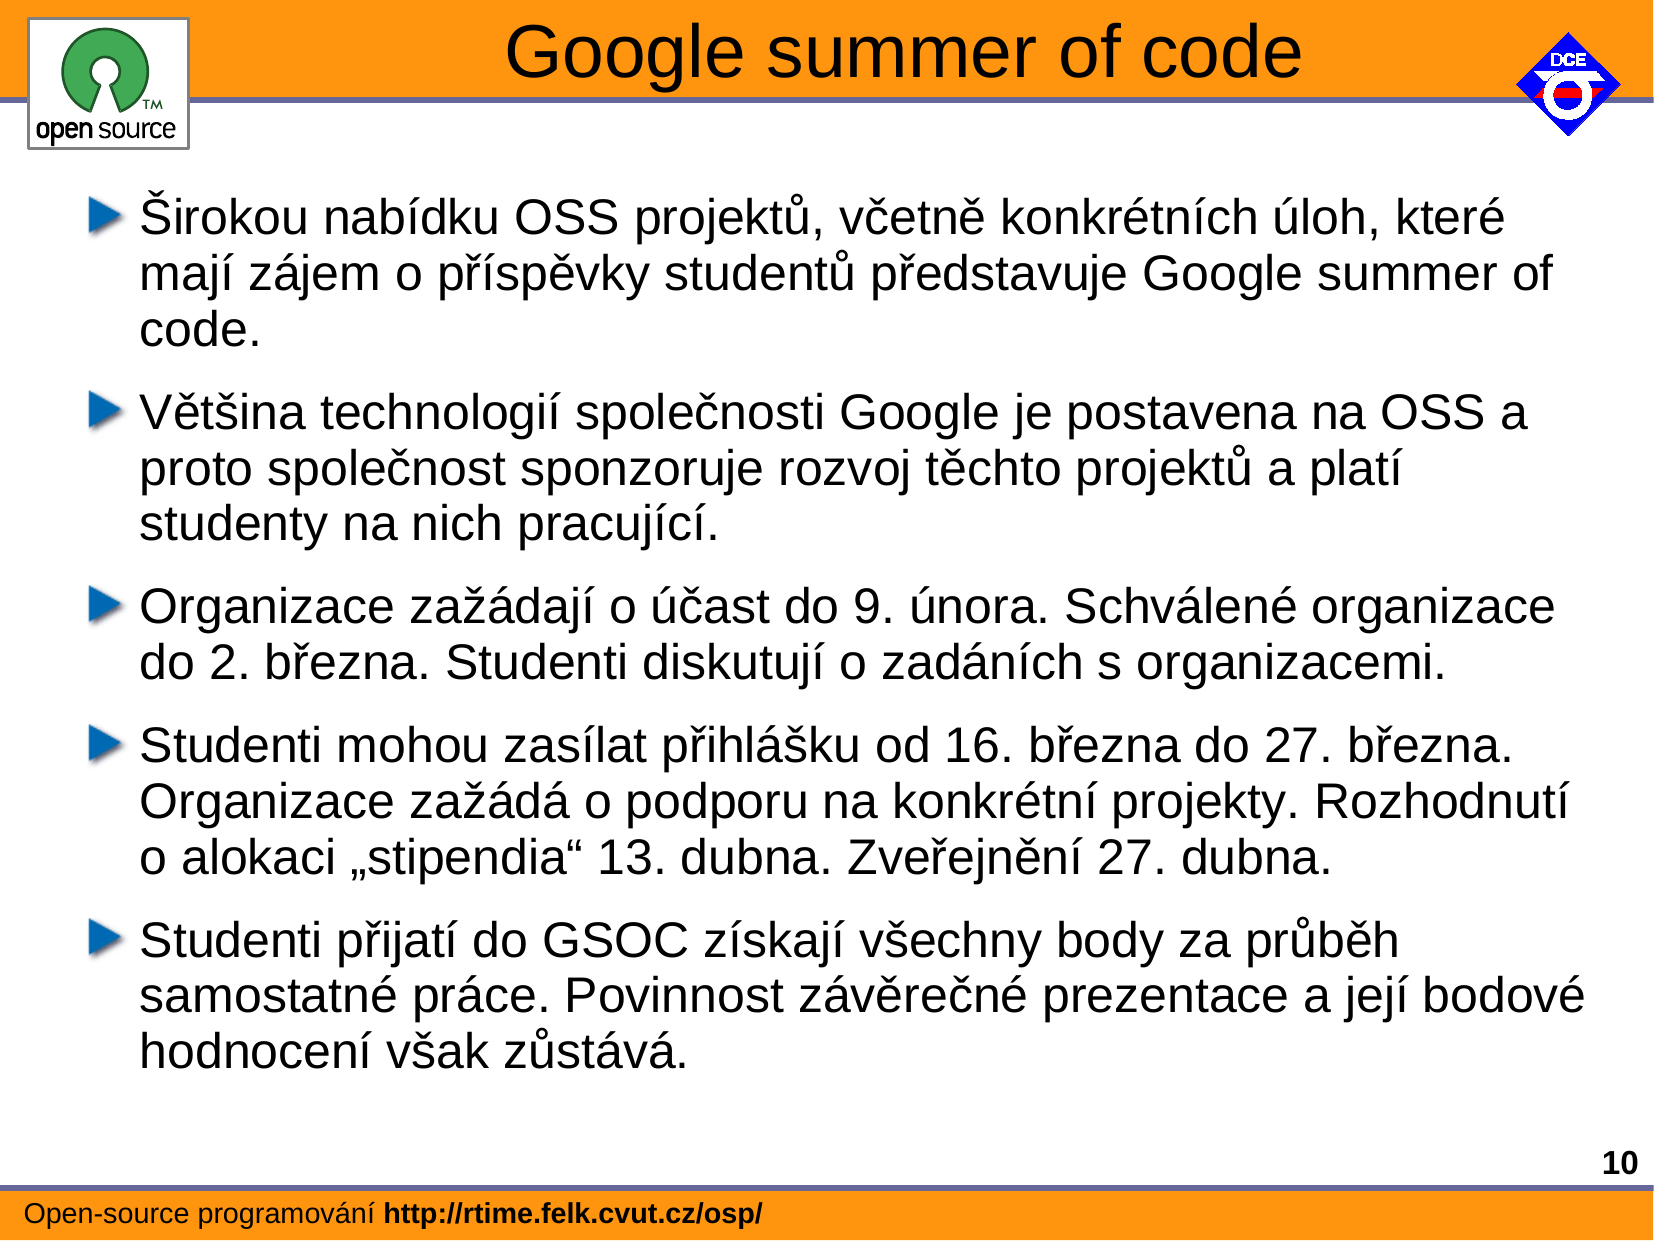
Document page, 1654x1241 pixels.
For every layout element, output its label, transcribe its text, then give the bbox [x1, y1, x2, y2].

title Google summer of code [178, 4, 1631, 98]
list Širokou nabídku OSS projektů, včetně konkrétních úloh, které mají zájem o příspěvky studentů představuje Google summer of code. Většina technologií společnosti Google je postavena na OSS a proto společnost sponzoruje rozvoj těchto projektů a platí studenty na nich pracující. Organizace zažádají o účast do 9. února. Schválené organizace do 2. března. Studenti diskutují o zadáních s organizacemi. Studenti mohou zasílat přihlášku od 16. března do 27. března. Organizace zažádá o podporu na konkrétní projekty. Rozhodnutí o alokaci „stipendia“ 13. dubna. Zveřejnění 27. dubna. Studenti přijatí do GSOC získají všechny body za průběh samostatné práce. Povinnost závěrečné prezentace a její bodové hodnocení však zůstává. [68, 189, 1592, 1167]
